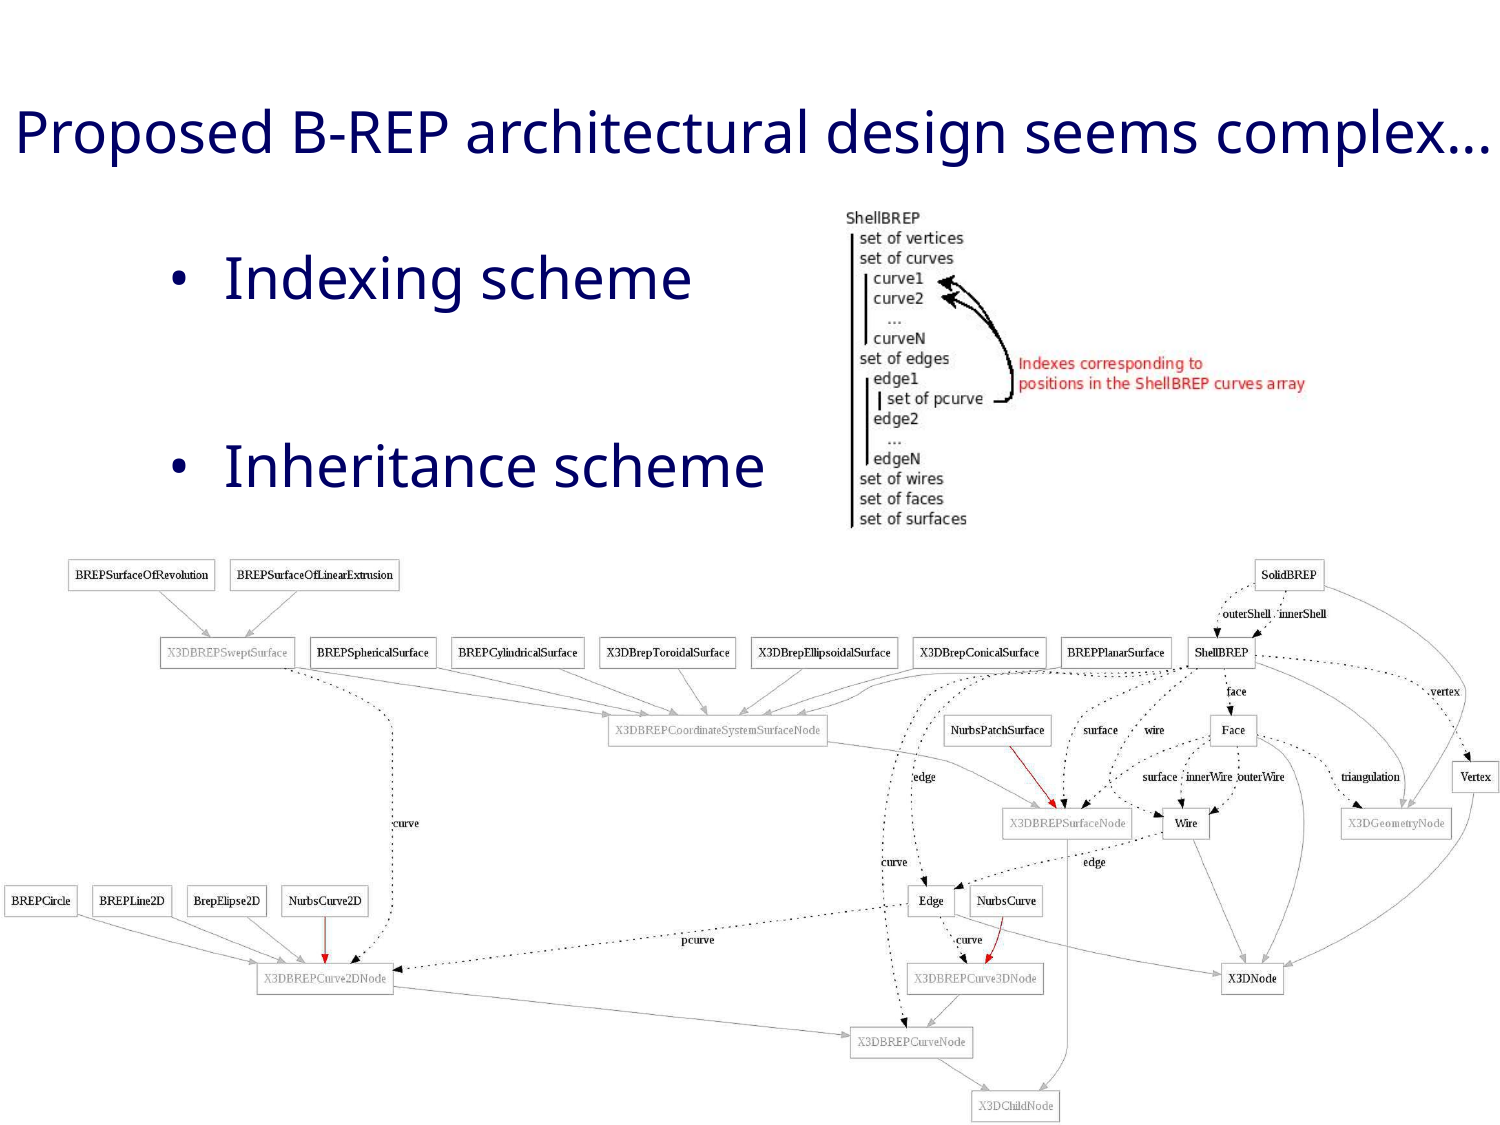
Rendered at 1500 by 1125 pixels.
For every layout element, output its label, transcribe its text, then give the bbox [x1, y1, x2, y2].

list Indexing scheme Inheritance scheme [112, 237, 1388, 556]
title Proposed B-REP architectural design seems complex... [8, 37, 1499, 226]
picture [846, 210, 1308, 537]
picture [1, 556, 1500, 1125]
